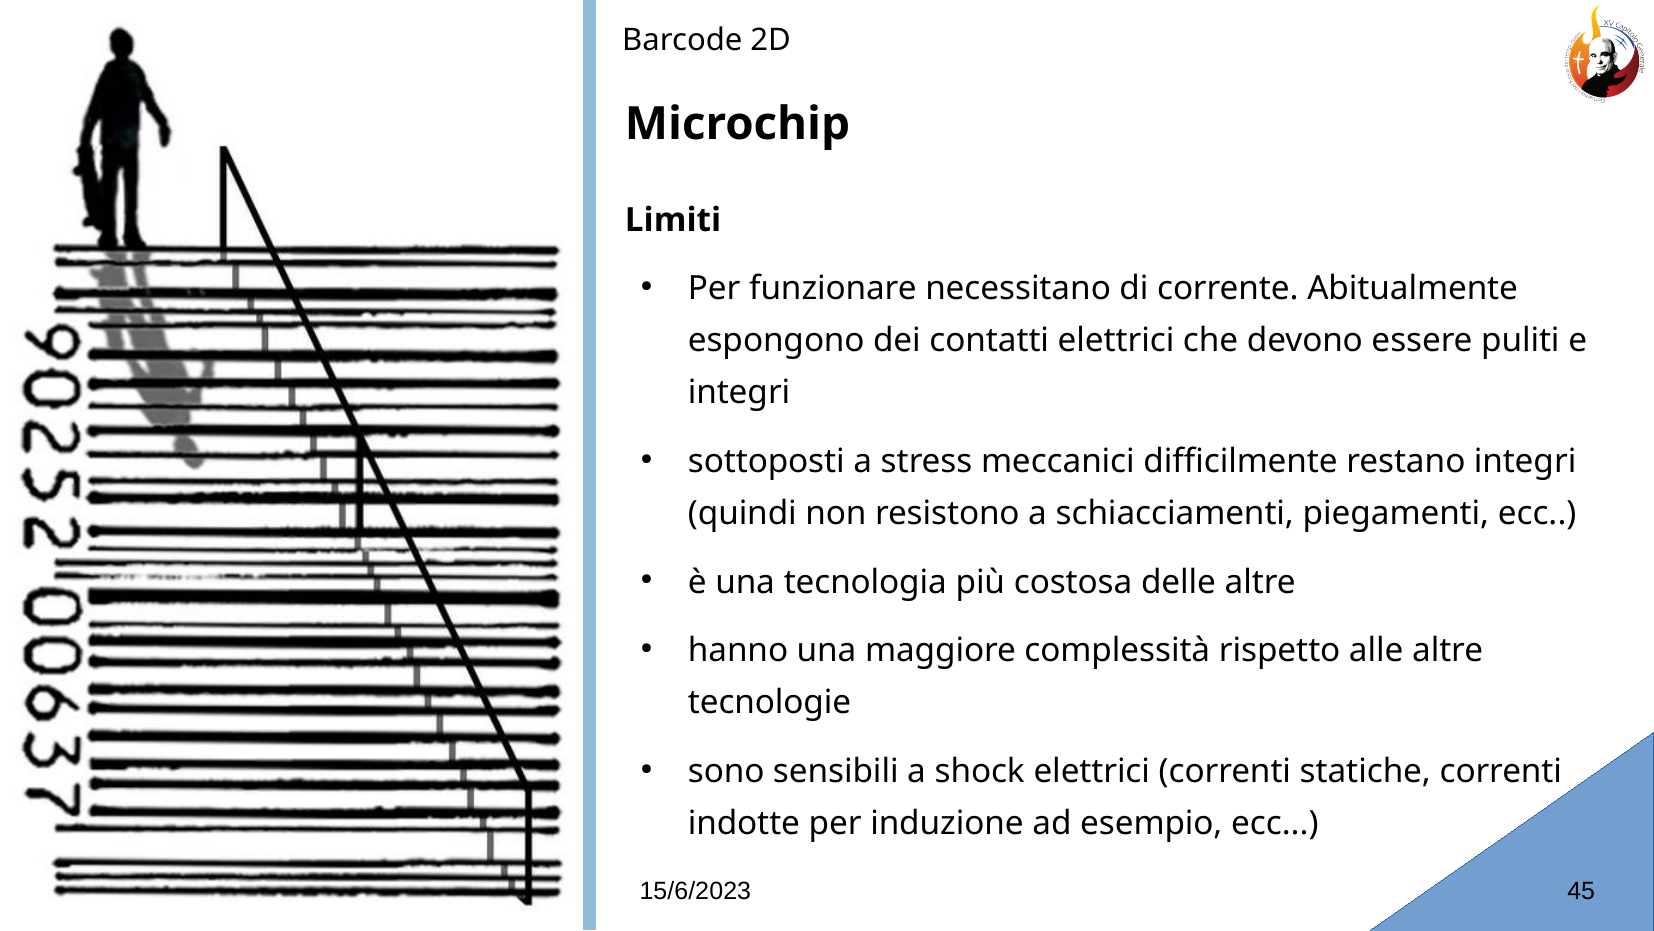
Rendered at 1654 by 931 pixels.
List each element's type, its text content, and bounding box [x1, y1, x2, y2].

text_box Barcode 2D [607, 9, 1340, 63]
title Microchip [624, 94, 1621, 188]
picture [1563, 4, 1646, 103]
list Limiti Per funzionare necessitano di corrente. Abitualmente espongono dei contatti elettrici che devono essere puliti e integri sottoposti a stress meccanici difficilmente restano integri (quindi non resistono a schiacciamenti, piegamenti, ecc..) è una tecnologia più costosa delle altre hanno una maggiore complessità rispetto alle altre tecnologie sono sensibili a shock elettrici (correnti statiche, correnti indotte per induzione ad esempio, ecc...) [624, 188, 1621, 851]
picture [0, 0, 583, 931]
